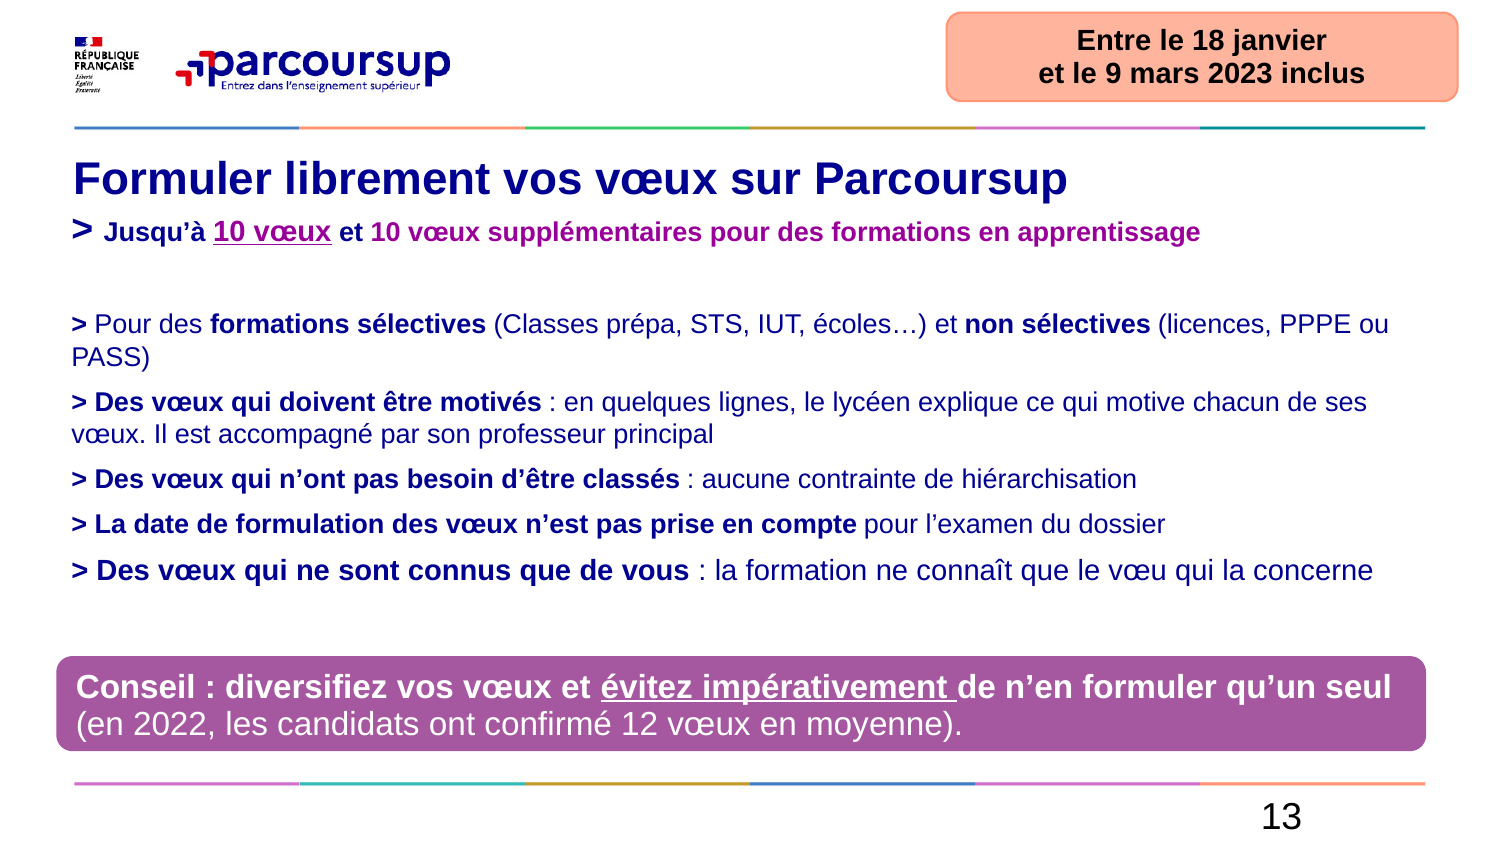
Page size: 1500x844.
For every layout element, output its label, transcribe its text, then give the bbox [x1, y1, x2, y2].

text_box [1246, 784, 1438, 844]
title Formuler librement vos vœux sur Parcoursup [59, 147, 1441, 221]
text_box Entre le 18 janvier et le 9 mars 2023 inclus [946, 12, 1458, 102]
text_box Conseil : diversifiez vos vœux et évitez impérativement de n’en formuler qu’un seul (en 2022, les candidats ont confirmé 12 vœux en moyenne). [56, 656, 1427, 752]
list > Jusqu’à 10 vœux et 10 vœux supplémentaires pour des formations en apprentissage > Pour des formations sélectives (Classes prépa, STS, IUT, écoles…) et non sélectives (licences, PPPE ou PASS) > Des vœux qui doivent être motivés : en quelques lignes, le lycéen explique ce qui motive chacun de ses vœux. Il est accompagné par son professeur principal > Des vœux qui n’ont pas besoin d’être classés : aucune contrainte de hiérarchisation > La date de formulation des vœux n’est pas prise en compte pour l’examen du dossier > Des vœux qui ne sont connus que de vous : la formation ne connaît que le vœu qui la concerne [56, 197, 1438, 655]
